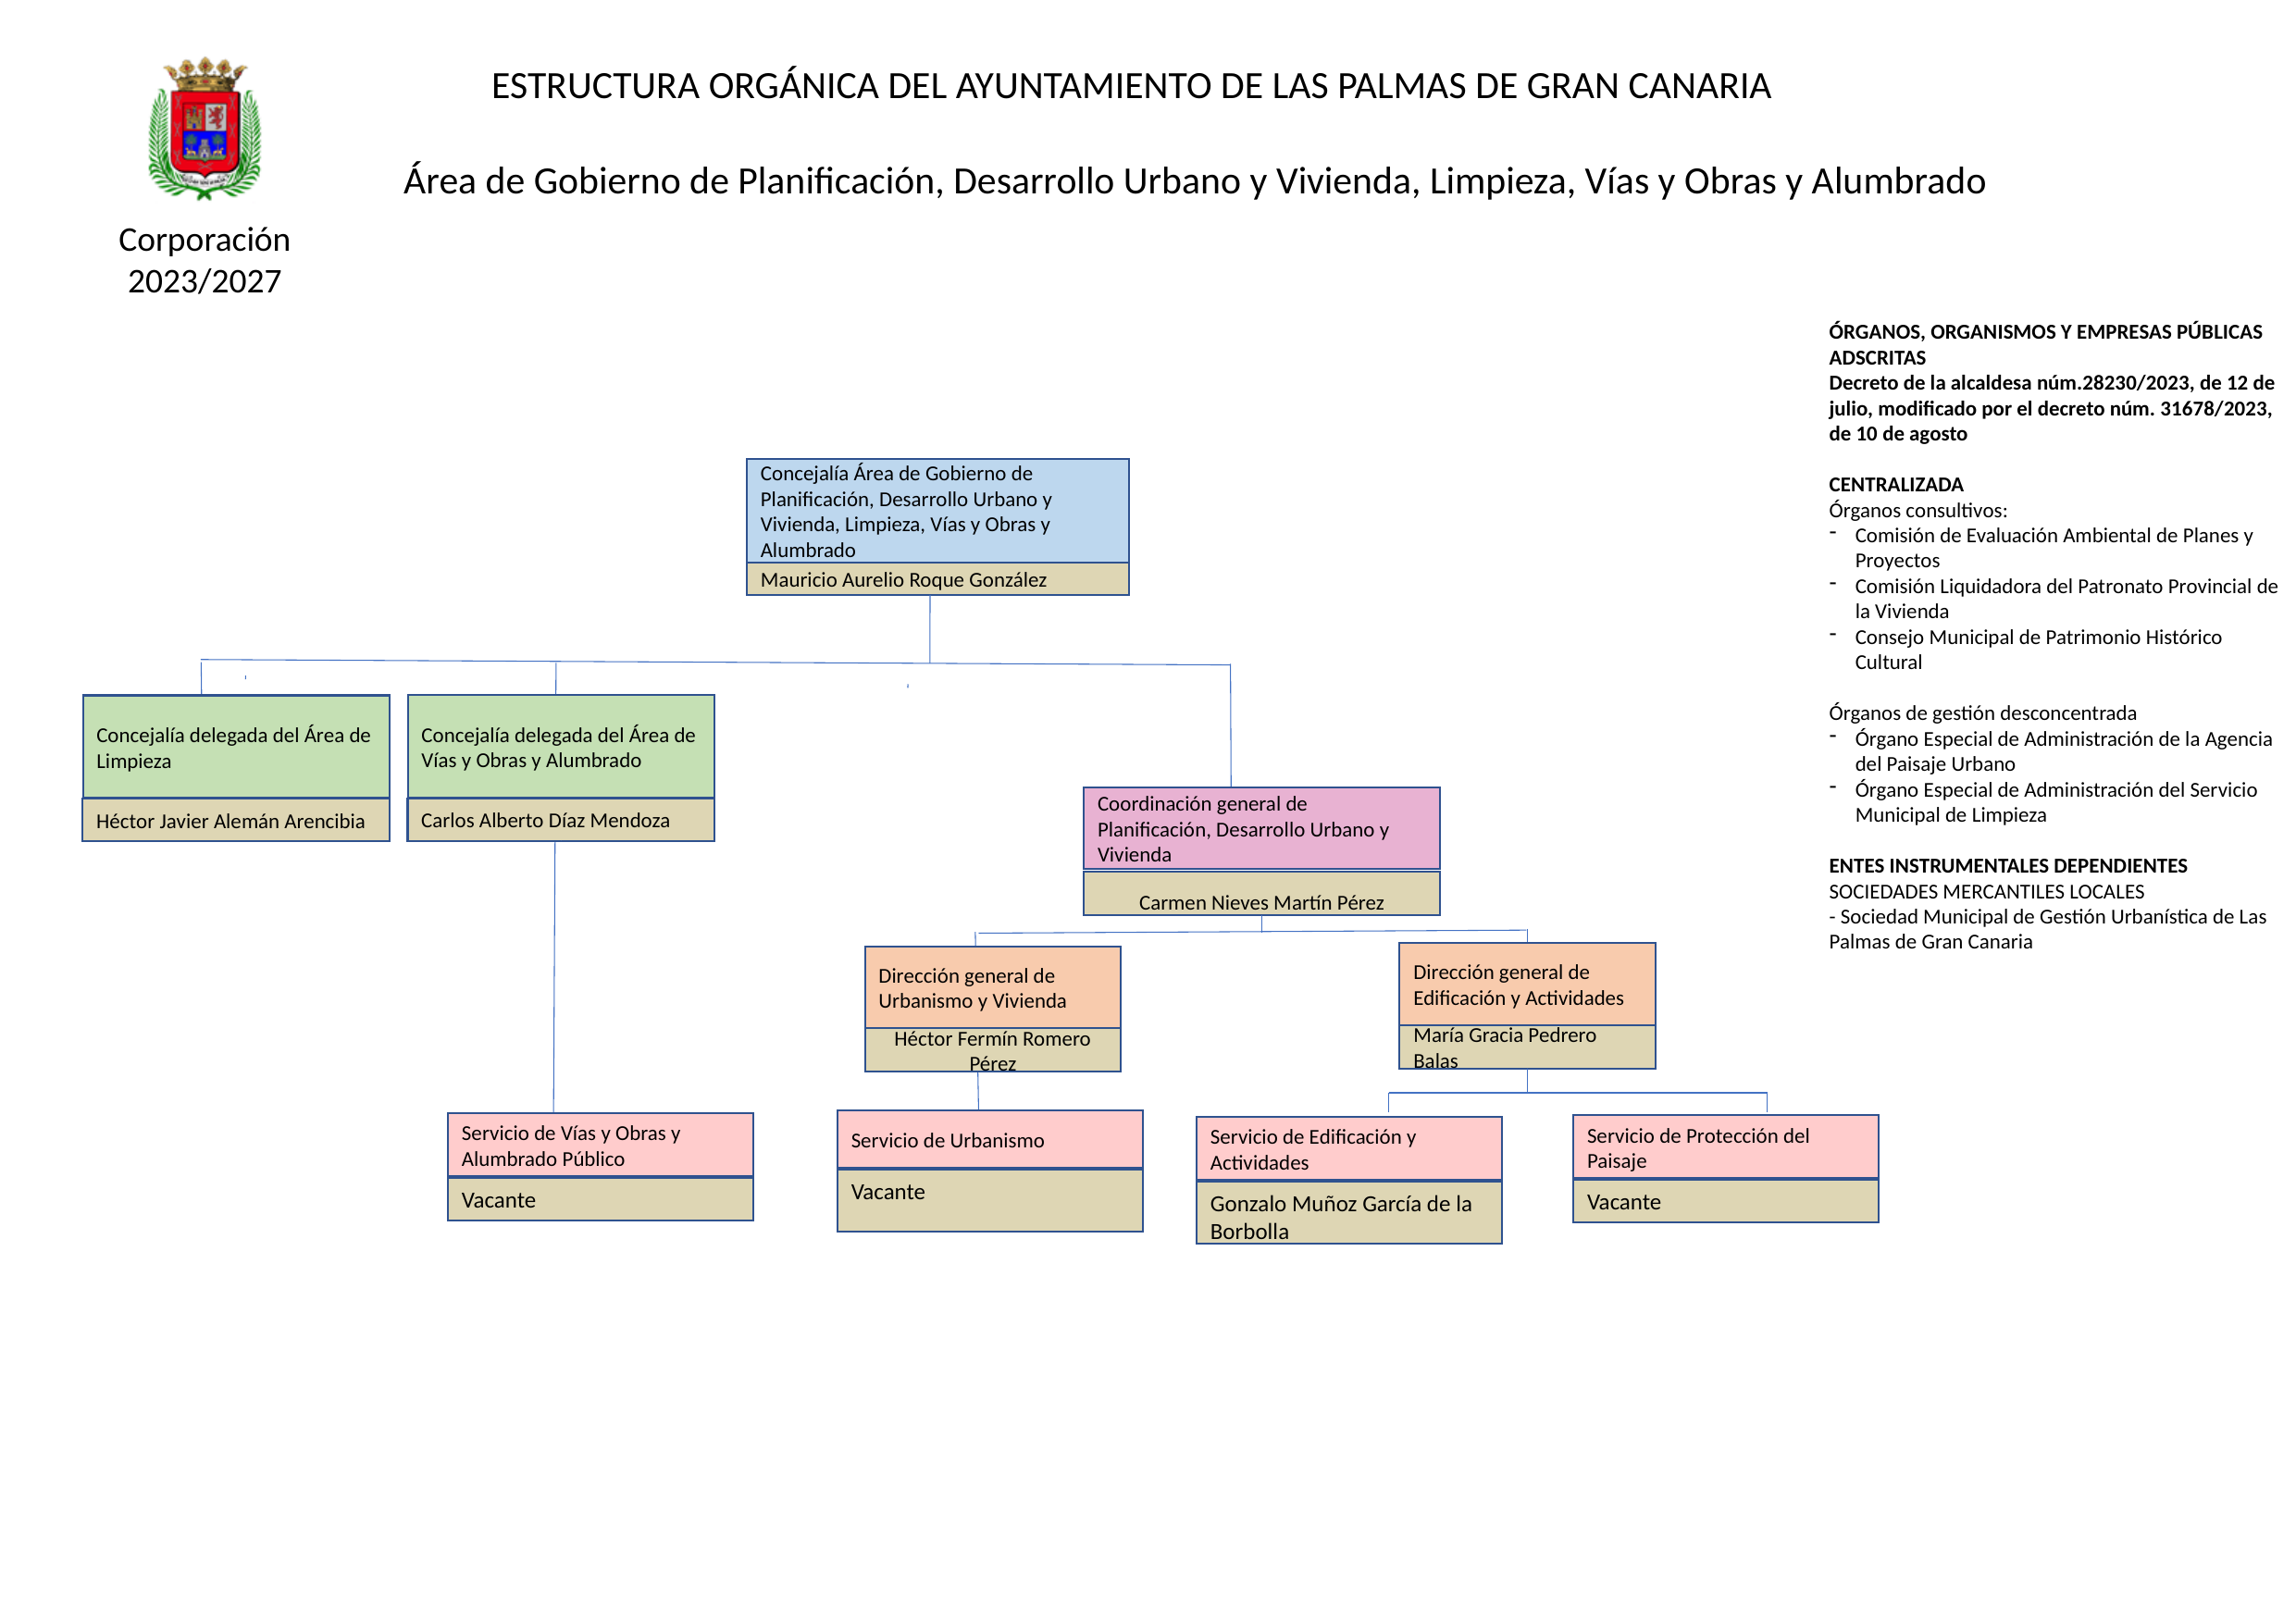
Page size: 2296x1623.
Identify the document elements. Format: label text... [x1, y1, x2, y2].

text_box Servicio de Vías y Obras y Alumbrado Público [448, 1113, 754, 1177]
text_box Concejalía delegada del Área de Vías y Obras y Alumbrado [407, 695, 715, 798]
text_box Carmen Nieves Martín Pérez [1084, 872, 1441, 916]
text_box Mauricio Aurelio Roque González [747, 562, 1129, 596]
text_box Carlos Alberto Díaz Mendoza [407, 798, 715, 841]
picture [146, 53, 263, 204]
text_box María Gracia Pedrero Balas [1399, 1024, 1657, 1070]
text_box Servicio de Urbanismo [838, 1109, 1144, 1169]
text_box Dirección general de Urbanismo y Vivienda [864, 946, 1122, 1028]
text_box Concejalía delegada del Área de Limpieza [82, 695, 391, 798]
text_box Servicio de Edificación y Actividades [1197, 1117, 1503, 1181]
text_box Concejalía Área de Gobierno de Planificación, Desarrollo Urbano y Vivienda, Limpieza, Vías y Obras y Alumbrado [747, 458, 1129, 562]
text_box ÓRGANOS, ORGANISMOS Y EMPRESAS PÚBLICAS ADSCRITAS Decreto de la alcaldesa núm.28230/2023, de 12 de julio, modificado por el decreto núm. 31678/2023, de 10 de agosto CENTRALIZADA Órganos consultivos: Comisión de Evaluación Ambiental de Planes y Proyectos Comisión Liquidadora del Patronato Provincial de la Vivienda Consejo Municipal de Patrimonio Histórico Cultural Órganos de gestión desconcentrada Órgano Especial de Administración de la Agencia del Paisaje Urbano Órgano Especial de Administración del Servicio Municipal de Limpieza ENTES INSTRUMENTALES DEPENDIENTES SOCIEDADES MERCANTILES LOCALES - Sociedad Municipal de Gestión Urbanística de Las Palmas de Gran Canaria [1815, 311, 2295, 960]
text_box Héctor Fermín Romero Pérez [864, 1028, 1122, 1072]
text_box Dirección general de Edificación y Actividades [1399, 943, 1657, 1024]
text_box Vacante [838, 1169, 1144, 1232]
text_box Gonzalo Muñoz García de la Borbolla [1197, 1182, 1503, 1245]
text_box Área de Gobierno de Planificación, Desarrollo Urbano y Vivienda, Limpieza, Vías y Obras y Alumbrado [390, 148, 2208, 209]
text_box Servicio de Protección del Paisaje [1573, 1115, 1880, 1179]
text_box Héctor Javier Alemán Arencibia [82, 798, 391, 841]
text_box Vacante [1573, 1180, 1880, 1222]
text_box Corporación 2023/2027 [82, 209, 328, 307]
text_box Coordinación general de Planificación, Desarrollo Urbano y Vivienda [1084, 787, 1441, 870]
text_box Vacante [448, 1178, 754, 1220]
text_box ESTRUCTURA ORGÁNICA DEL AYUNTAMIENTO DE LAS PALMAS DE GRAN CANARIA [478, 53, 1787, 114]
